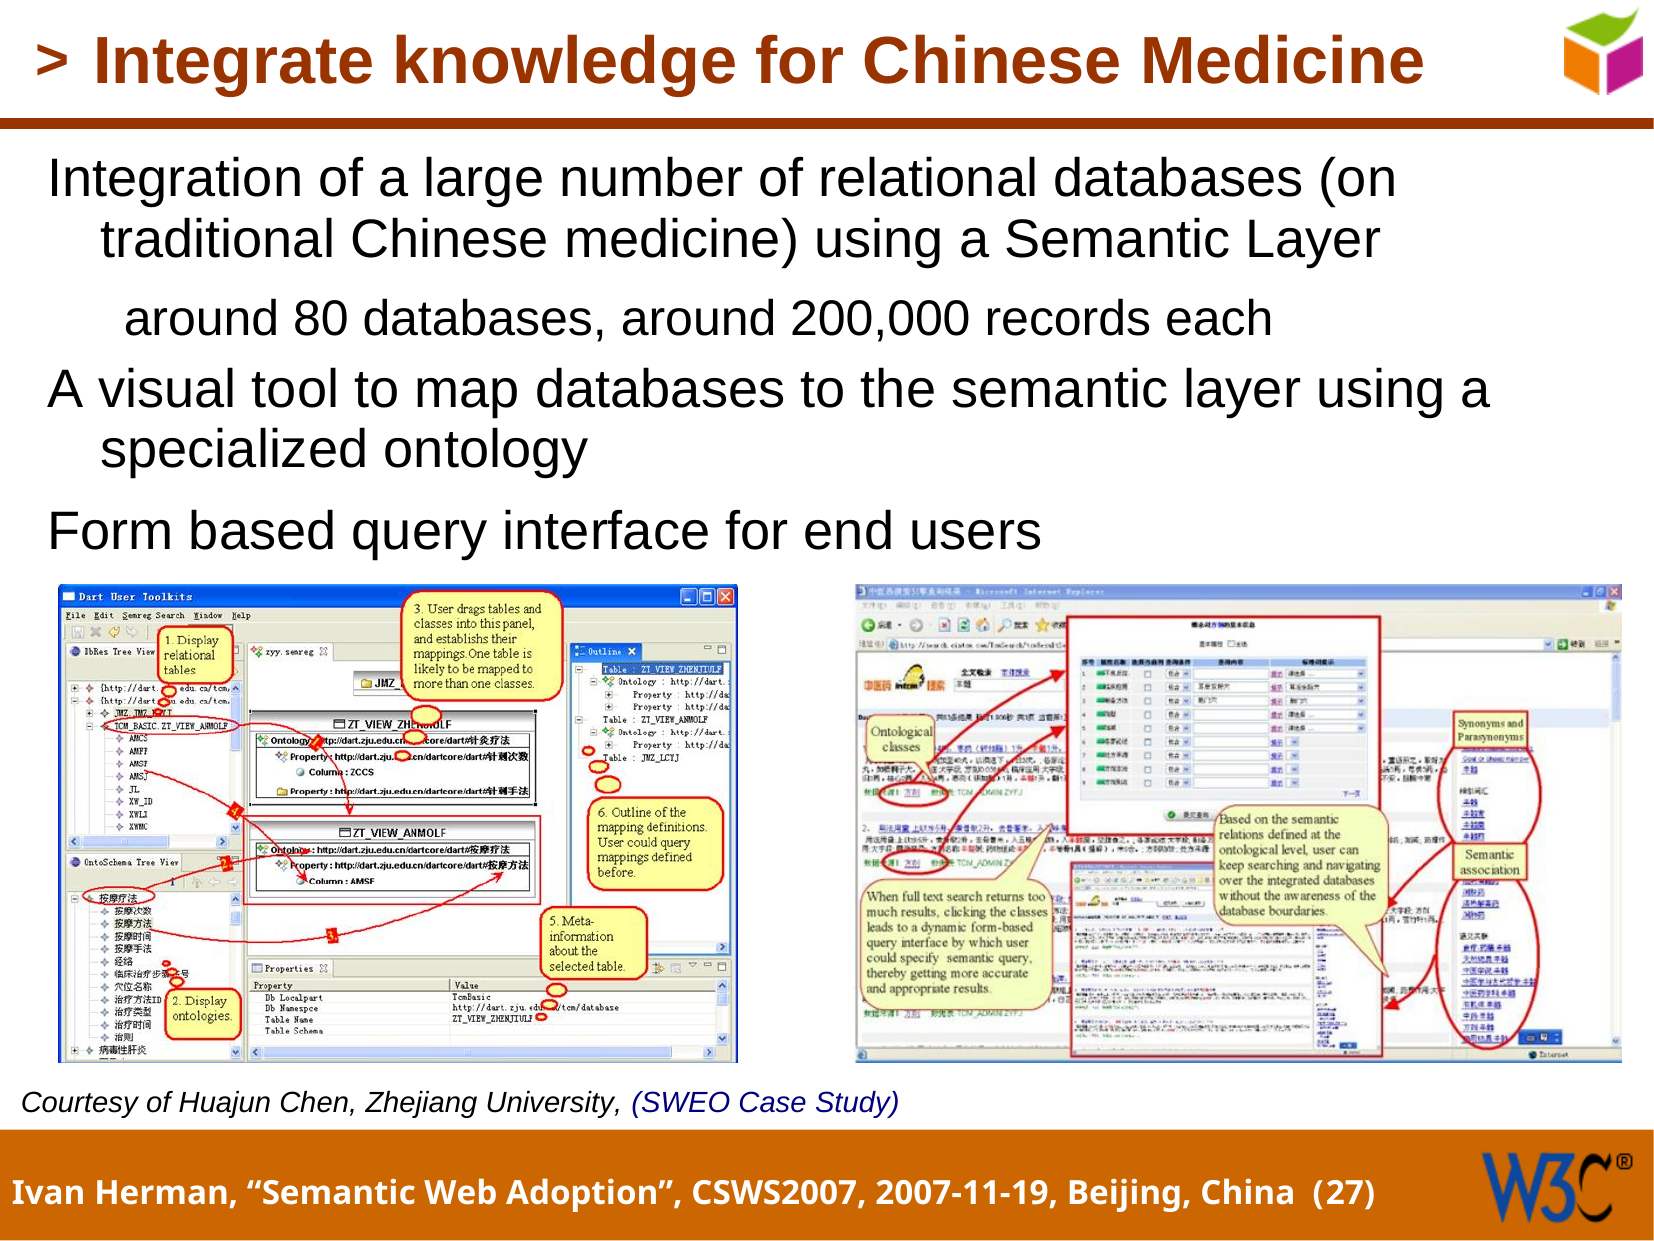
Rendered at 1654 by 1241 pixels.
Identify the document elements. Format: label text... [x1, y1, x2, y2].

picture [1477, 1149, 1639, 1228]
picture [853, 584, 1622, 1063]
list Integration of a large number of relational databases (on traditional Chinese medicine) using a Semantic Layer around 80 databases, around 200,000 records each A visual tool to map databases to the semantic layer using a specialized ontology Form based query interface for end users [29, 147, 1624, 1119]
title Integrate knowledge for Chinese Medicine [93, 7, 1493, 111]
picture [1564, 5, 1643, 95]
text_box Courtesy of Huajun Chen, Zhejiang University, (SWEO Case Study) [6, 1080, 916, 1129]
picture [58, 584, 738, 1063]
